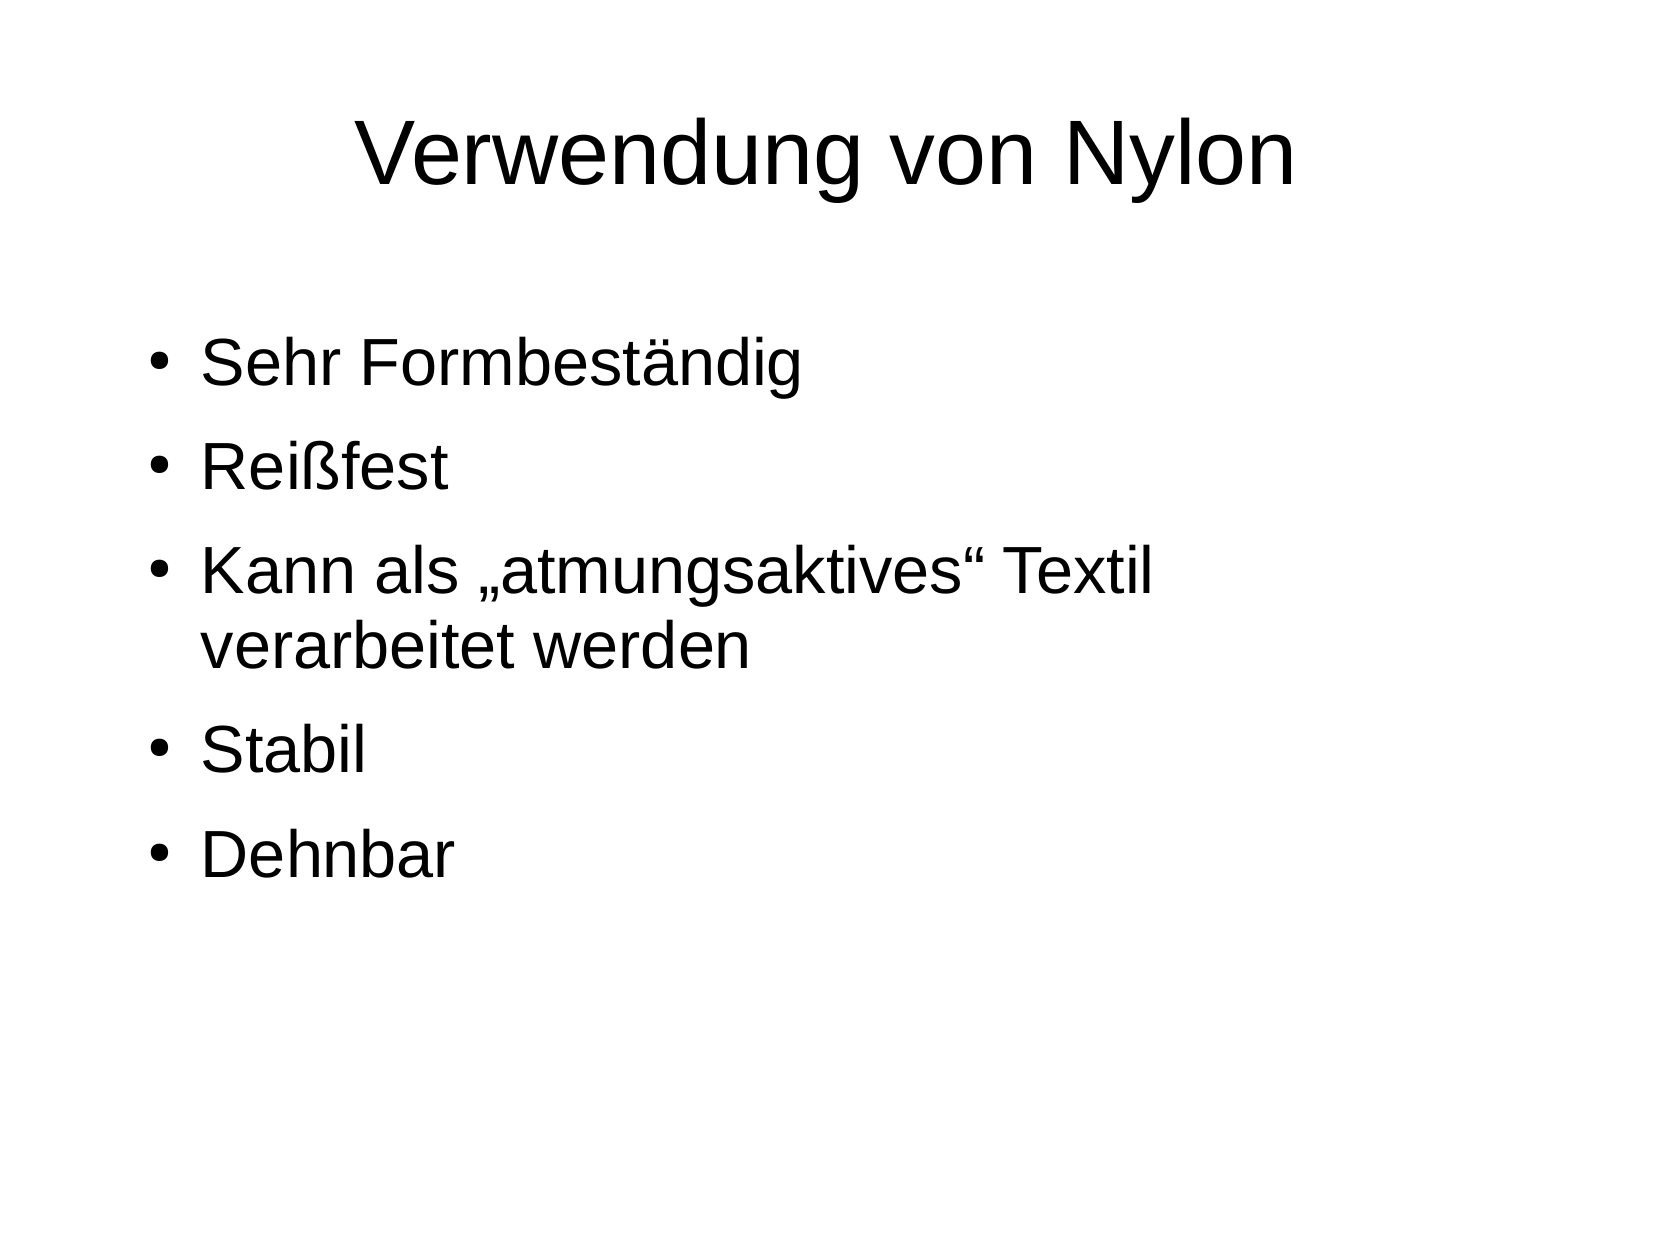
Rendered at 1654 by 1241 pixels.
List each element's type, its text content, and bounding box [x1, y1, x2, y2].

title Verwendung von Nylon [82, 49, 1571, 257]
list Sehr Formbeständig Reißfest Kann als „atmungsaktives“ Textil verarbeitet werden Stabil Dehnbar [129, 324, 1489, 975]
